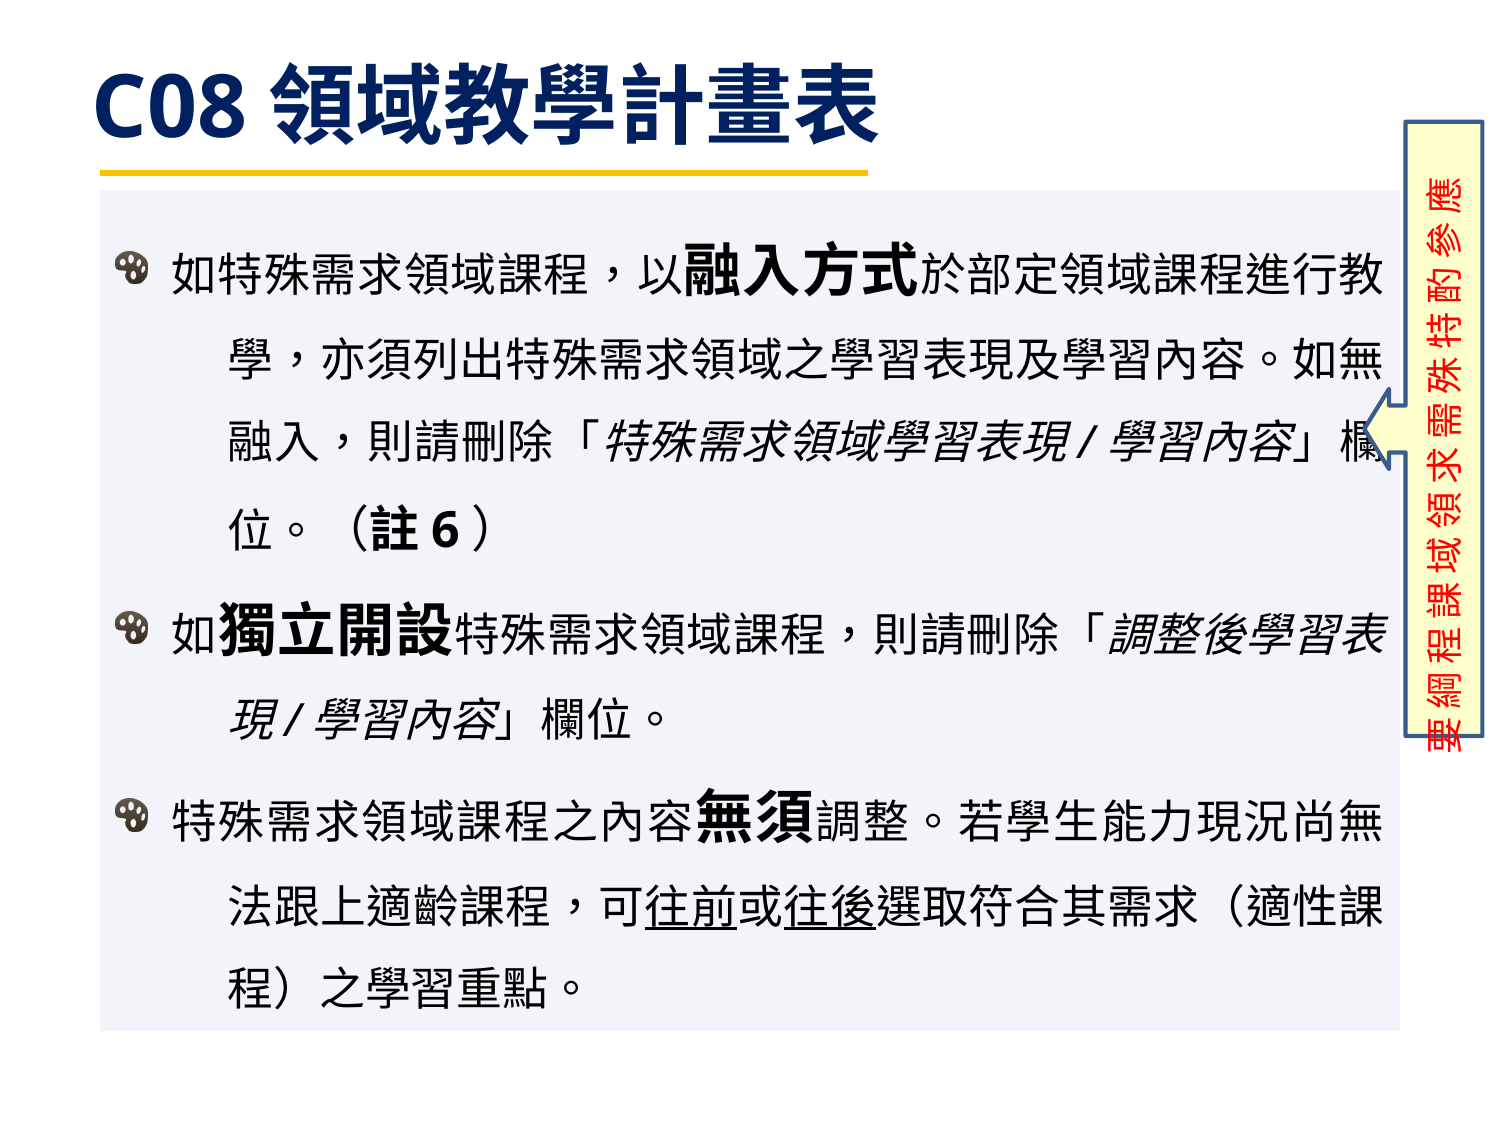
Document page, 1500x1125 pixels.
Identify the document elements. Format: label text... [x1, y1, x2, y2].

text_box 如特殊需求領域課程，以融入方式於部定領域課程進行教學，亦須列出特殊需求領域之學習表現及學習內容。如無融入，則請刪除「特殊需求領域學習表現/學習內容」欄位。（註6） 如獨立開設特殊需求領域課程，則請刪除「調整後學習表現/學習內容」欄位。 特殊需求領域課程之內容無須調整。若學生能力現況尚無法跟上適齡課程，可往前或往後選取符合其需求（適性課程）之學習重點。 [100, 190, 1400, 1032]
text_box C08領域教學計畫表 [76, 42, 1365, 164]
text_box 應參酌特殊需求領域課程綱要 [1364, 121, 1483, 737]
